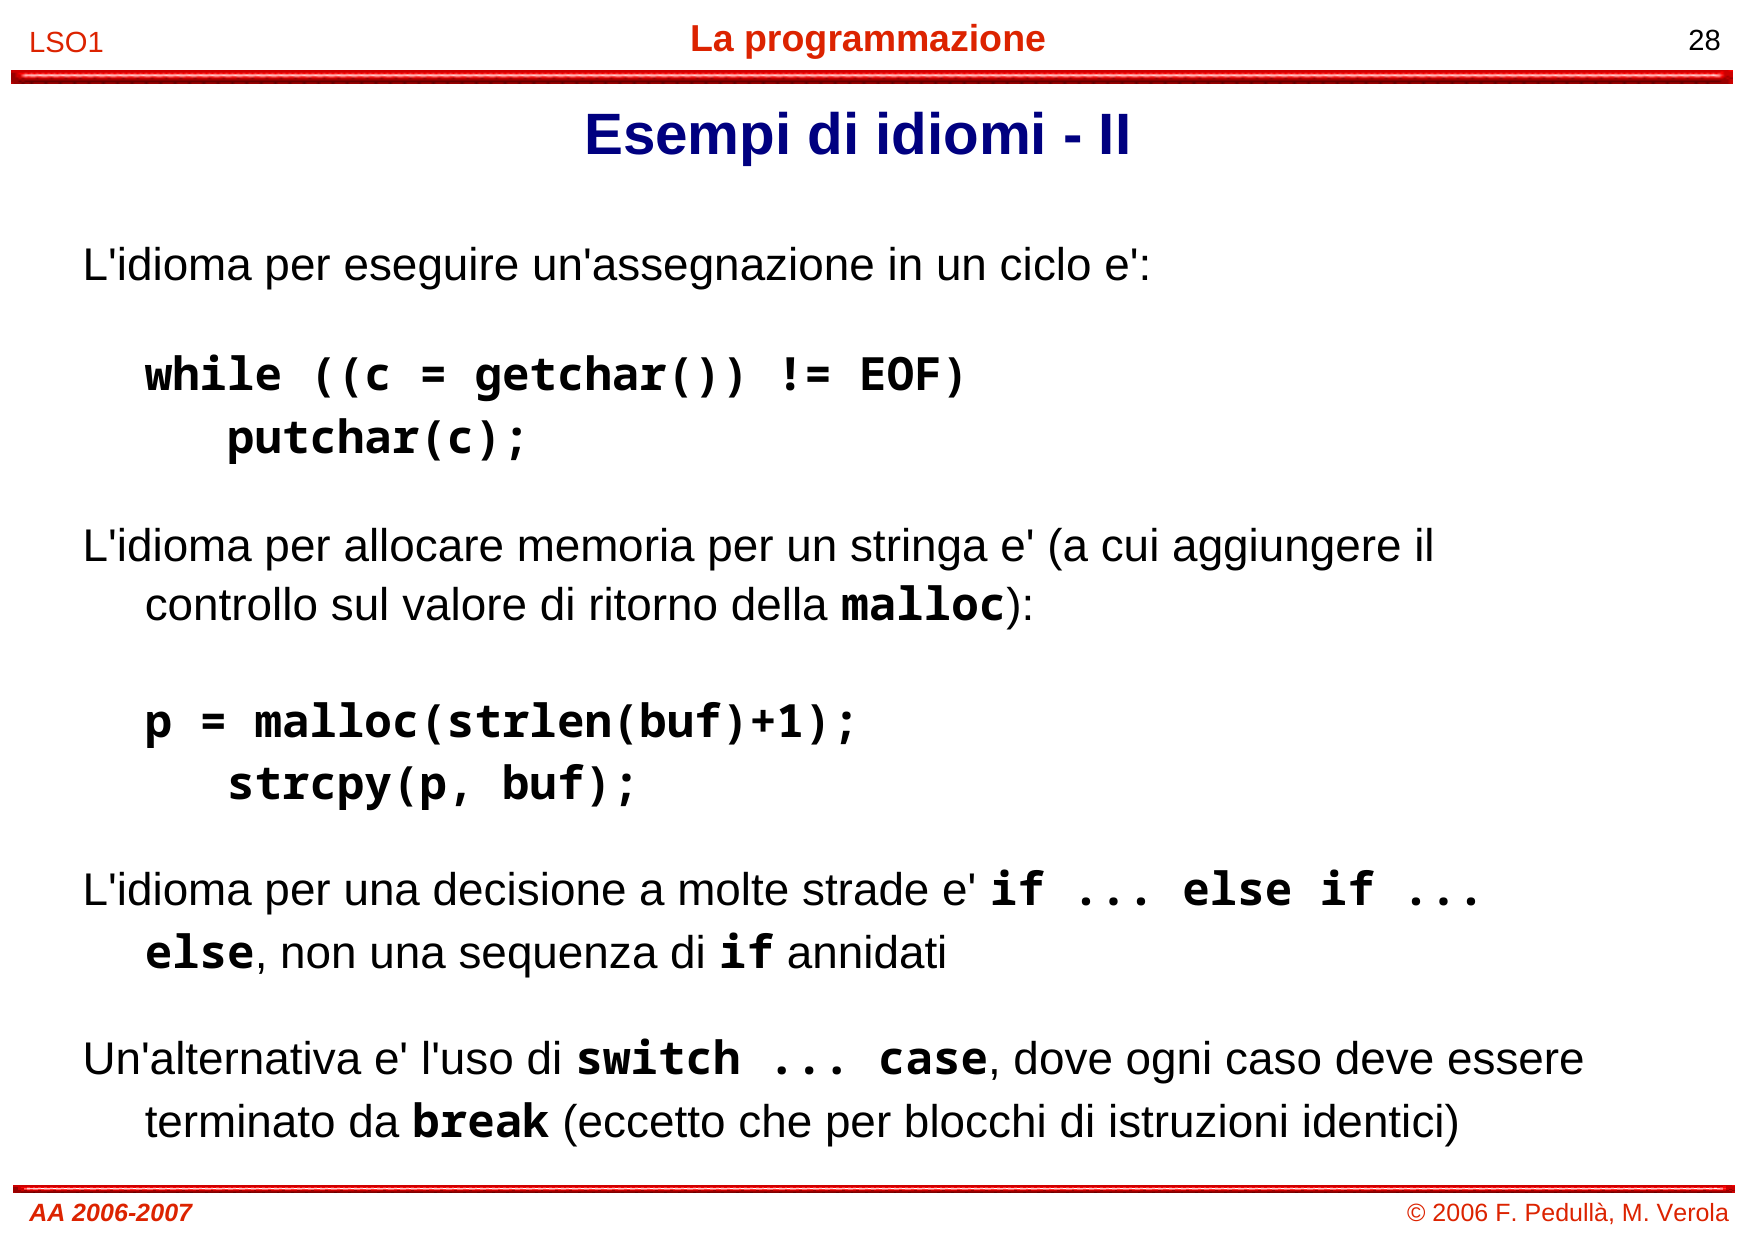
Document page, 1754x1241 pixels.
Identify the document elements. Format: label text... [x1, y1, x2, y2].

picture [13, 1185, 1735, 1193]
list L'idioma per eseguire un'assegnazione in un ciclo e': while ((c = getchar()) != EOF) putchar(c); L'idioma per allocare memoria per un stringa e' (a cui aggiungere il controllo sul valore di ritorno della malloc): p = malloc(strlen(buf)+1); strcpy(p, buf); L'idioma per una decisione a molte strade e' if ... else if ... else, non una sequenza di if annidati Un'alternativa e' l'uso di switch ... case, dove ogni caso deve essere terminato da break (eccetto che per blocchi di istruzioni identici) [82, 238, 1605, 1094]
text_box Esempi di idiomi - II [386, 98, 1330, 187]
picture [11, 70, 1733, 84]
